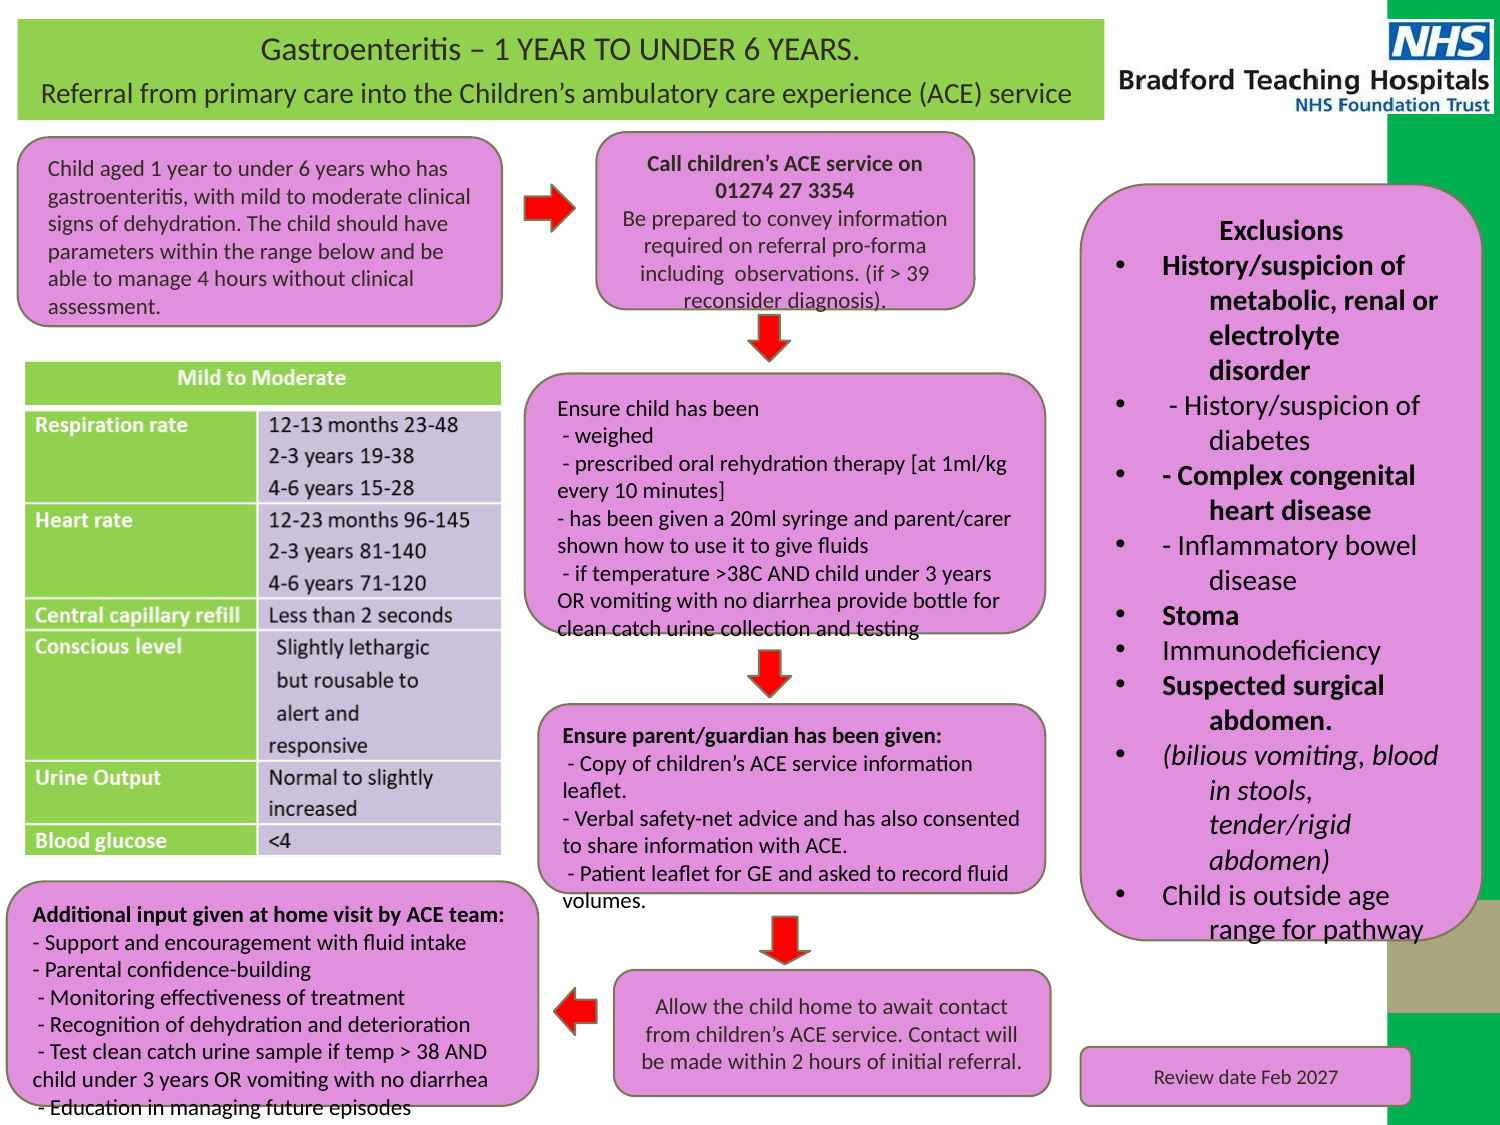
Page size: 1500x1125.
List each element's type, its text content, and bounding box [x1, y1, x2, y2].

text_box Ensure parent/guardian has been given: - Copy of children’s ACE service information leaflet. - Verbal safety-net advice and has also consented to share information with ACE. - Patient leaflet for GE and asked to record fluid volumes. [538, 704, 1046, 894]
text_box Gastroenteritis – 1 YEAR TO UNDER 6 YEARS. Referral from primary care into the Children’s ambulatory care experience (ACE) service [17, 19, 1105, 121]
text_box Exclusions History/suspicion of metabolic, renal or electrolyte disorder - History/suspicion of diabetes - Complex congenital heart disease - Inflammatory bowel disease Stoma Immunodeficiency Suspected surgical abdomen. (bilious vomiting, blood in stools, tender/rigid abdomen) Child is outside age range for pathway [1080, 184, 1483, 941]
text_box Call children’s ACE service on 01274 27 3354 Be prepared to convey information required on referral pro-forma including observations. (if > 39 reconsider diagnosis). [596, 132, 975, 310]
picture [1116, 19, 1494, 114]
picture [23, 355, 502, 869]
text_box [759, 916, 811, 965]
text_box Additional input given at home visit by ACE team: - Support and encouragement with fluid intake - Parental confidence-building - Monitoring effectiveness of treatment - Recognition of dehydration and deterioration - Test clean catch urine sample if temp > 38 AND child under 3 years OR vomiting with no diarrhea - Education in managing future episodes [6, 881, 539, 1106]
text_box Review date Feb 2027 [1080, 1046, 1412, 1106]
text_box Allow the child home to await contact from children’s ACE service. Contact will be made within 2 hours of initial referral. [613, 969, 1051, 1097]
text_box [748, 650, 792, 698]
text_box Child aged 1 year to under 6 years who has gastroenteritis, with mild to moderate clinical signs of dehydration. The child should have parameters within the range below and be able to manage 4 hours without clinical assessment. [17, 137, 502, 327]
text_box [524, 184, 576, 232]
text_box [748, 314, 791, 362]
text_box Ensure child has been - weighed - prescribed oral rehydration therapy [at 1ml/kg every 10 minutes] - has been given a 20ml syringe and parent/carer shown how to use it to give fluids - if temperature >38C AND child under 3 years OR vomiting with no diarrhea provide bottle for clean catch urine collection and testing [524, 373, 1046, 634]
text_box [553, 987, 597, 1036]
